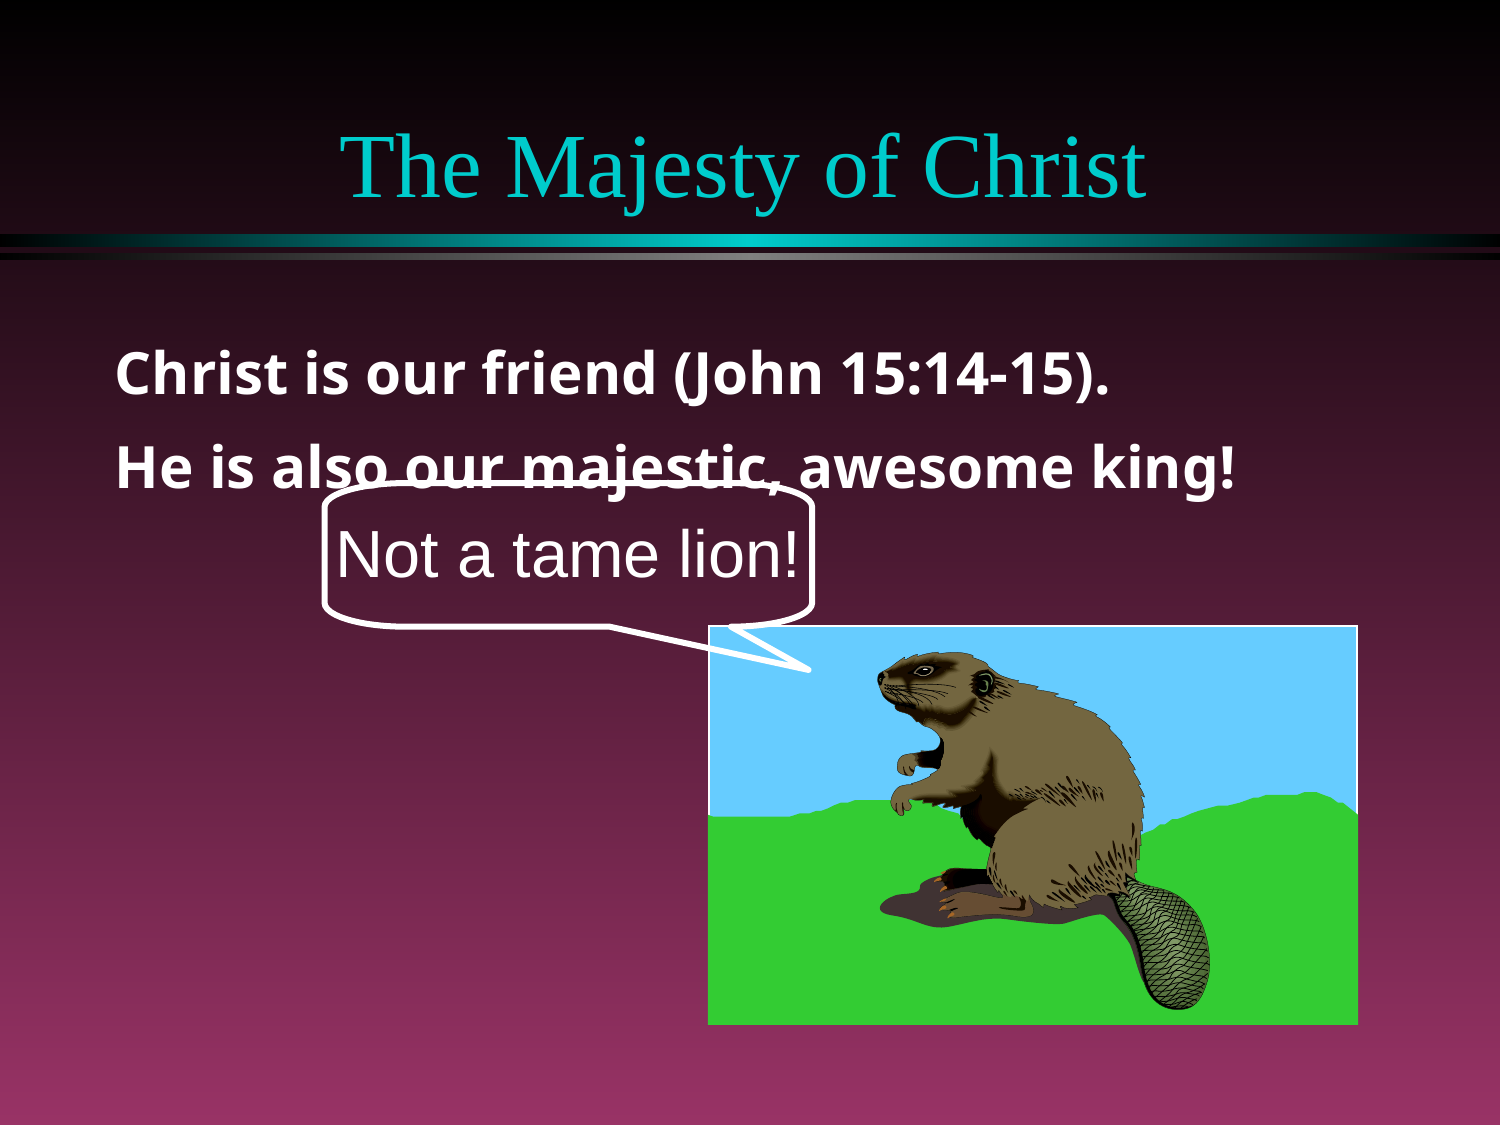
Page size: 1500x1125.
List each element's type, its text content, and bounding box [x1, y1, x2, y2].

text_box [707, 625, 1359, 1025]
text_box Not a tame lion! [324, 483, 813, 670]
picture [875, 649, 1213, 1013]
title The Majesty of Christ [99, 37, 1388, 225]
list Christ is our friend (John 15:14-15). He is also our majestic, awesome king! [99, 324, 1388, 526]
